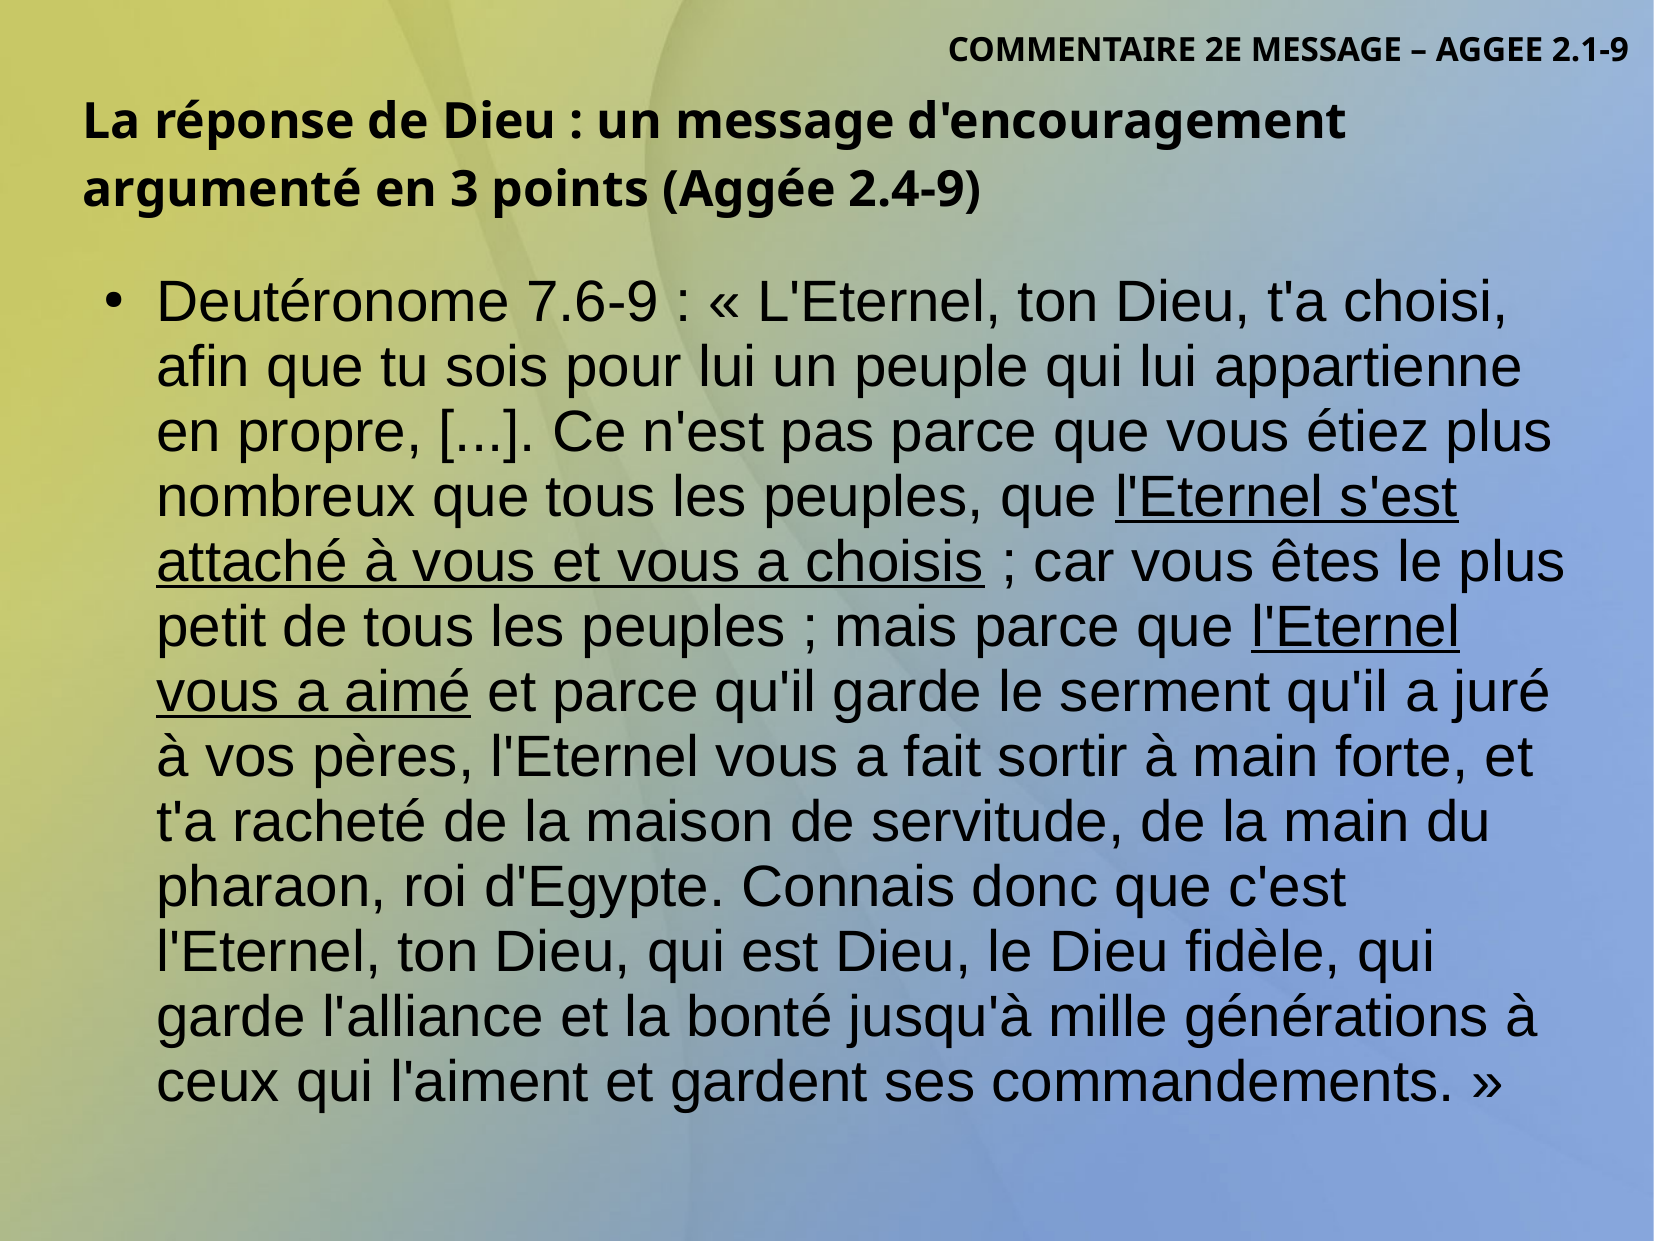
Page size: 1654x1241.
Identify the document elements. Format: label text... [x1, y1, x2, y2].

title COMMENTAIRE 2E MESSAGE – AGGEE 2.1-9 [797, 14, 1630, 83]
title La réponse de Dieu : un message d'encouragement argumenté en 3 points (Aggée 2.4-9) [82, 49, 1571, 257]
picture [0, 0, 1654, 1241]
list Deutéronome 7.6-9 : « L'Eternel, ton Dieu, t'a choisi, afin que tu sois pour lui un peuple qui lui appartienne en propre, [...]. Ce n'est pas parce que vous étiez plus nombreux que tous les peuples, que l'Eternel s'est attaché à vous et vous a choisis ; car vous êtes le plus petit de tous les peuples ; mais parce que l'Eternel vous a aimé et parce qu'il garde le serment qu'il a juré à vos pères, l'Eternel vous a fait sortir à main forte, et t'a racheté de la maison de servitude, de la main du pharaon, roi d'Egypte. Connais donc que c'est l'Eternel, ton Dieu, qui est Dieu, le Dieu fidèle, qui garde l'alliance et la bonté jusqu'à mille générations à ceux qui l'aiment et gardent ses commandements. » [82, 265, 1571, 1114]
